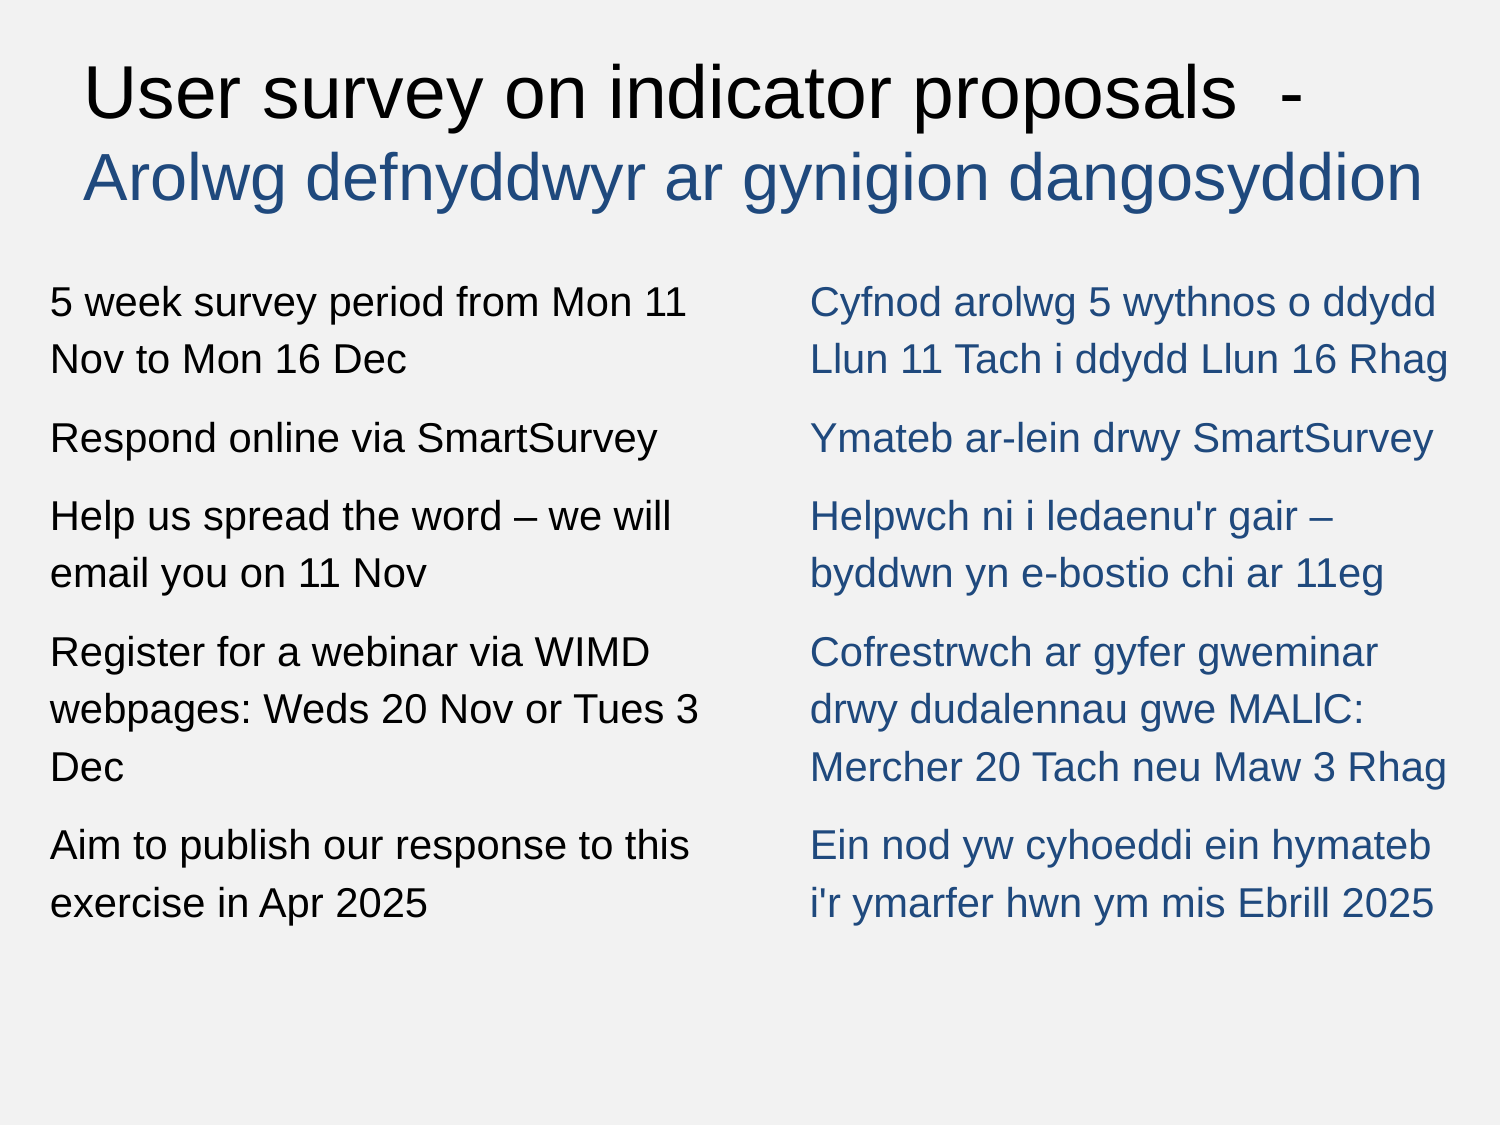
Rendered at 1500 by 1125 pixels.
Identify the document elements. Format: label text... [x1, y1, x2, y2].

text_box 5 week survey period from Mon 11 Nov to Mon 16 Dec Respond online via SmartSurvey Help us spread the word – we will email you on 11 Nov Register for a webinar via WIMD webpages: Weds 20 Nov or Tues 3 Dec Aim to publish our response to this exercise in Apr 2025 [34, 259, 715, 935]
text_box Cyfnod arolwg 5 wythnos o ddydd Llun 11 Tach i ddydd Llun 16 Rhag Ymateb ar-lein drwy SmartSurvey Helpwch ni i ledaenu'r gair – byddwn yn e-bostio chi ar 11eg Cofrestrwch ar gyfer gweminar drwy dudalennau gwe MALlC: Mercher 20 Tach neu Maw 3 Rhag Ein nod yw cyhoeddi ein hymateb i'r ymarfer hwn ym mis Ebrill 2025 [794, 259, 1475, 935]
text_box User survey on indicator proposals - Arolwg defnyddwyr ar gynigion dangosyddion [68, 36, 1447, 223]
